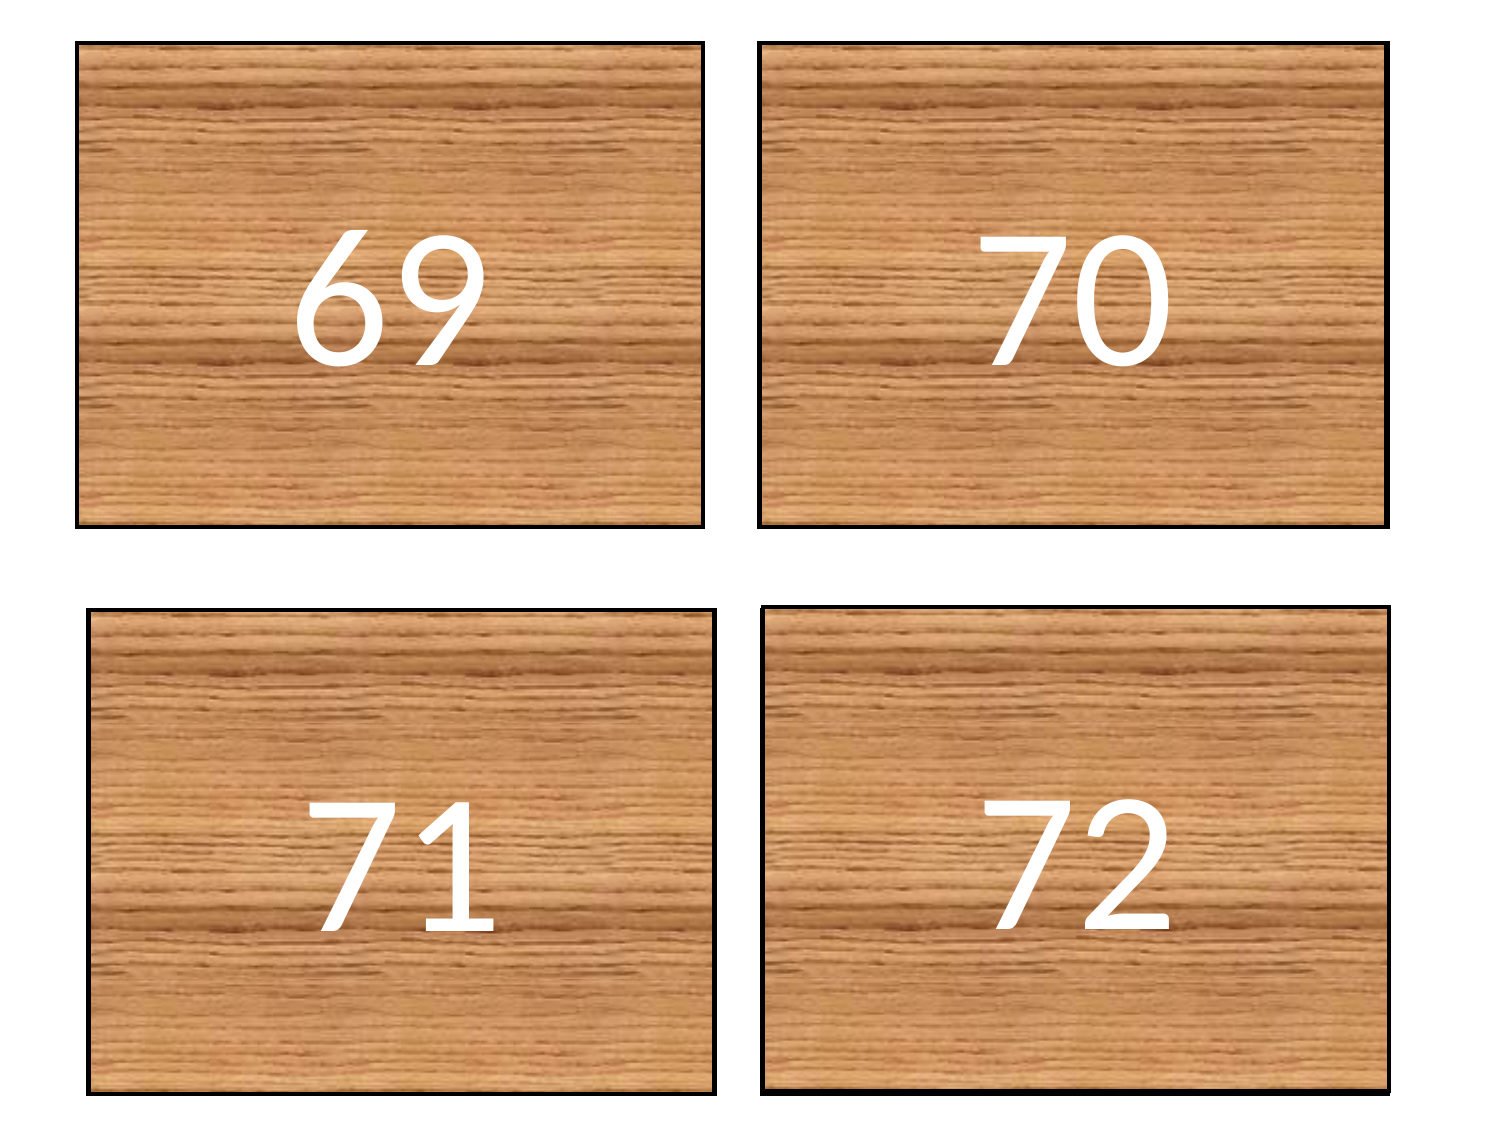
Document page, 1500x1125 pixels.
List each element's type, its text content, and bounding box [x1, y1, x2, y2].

text_box 71 [88, 609, 715, 1094]
text_box 69 [76, 42, 703, 528]
text_box 72 [763, 607, 1390, 1092]
text_box 70 [759, 42, 1386, 528]
